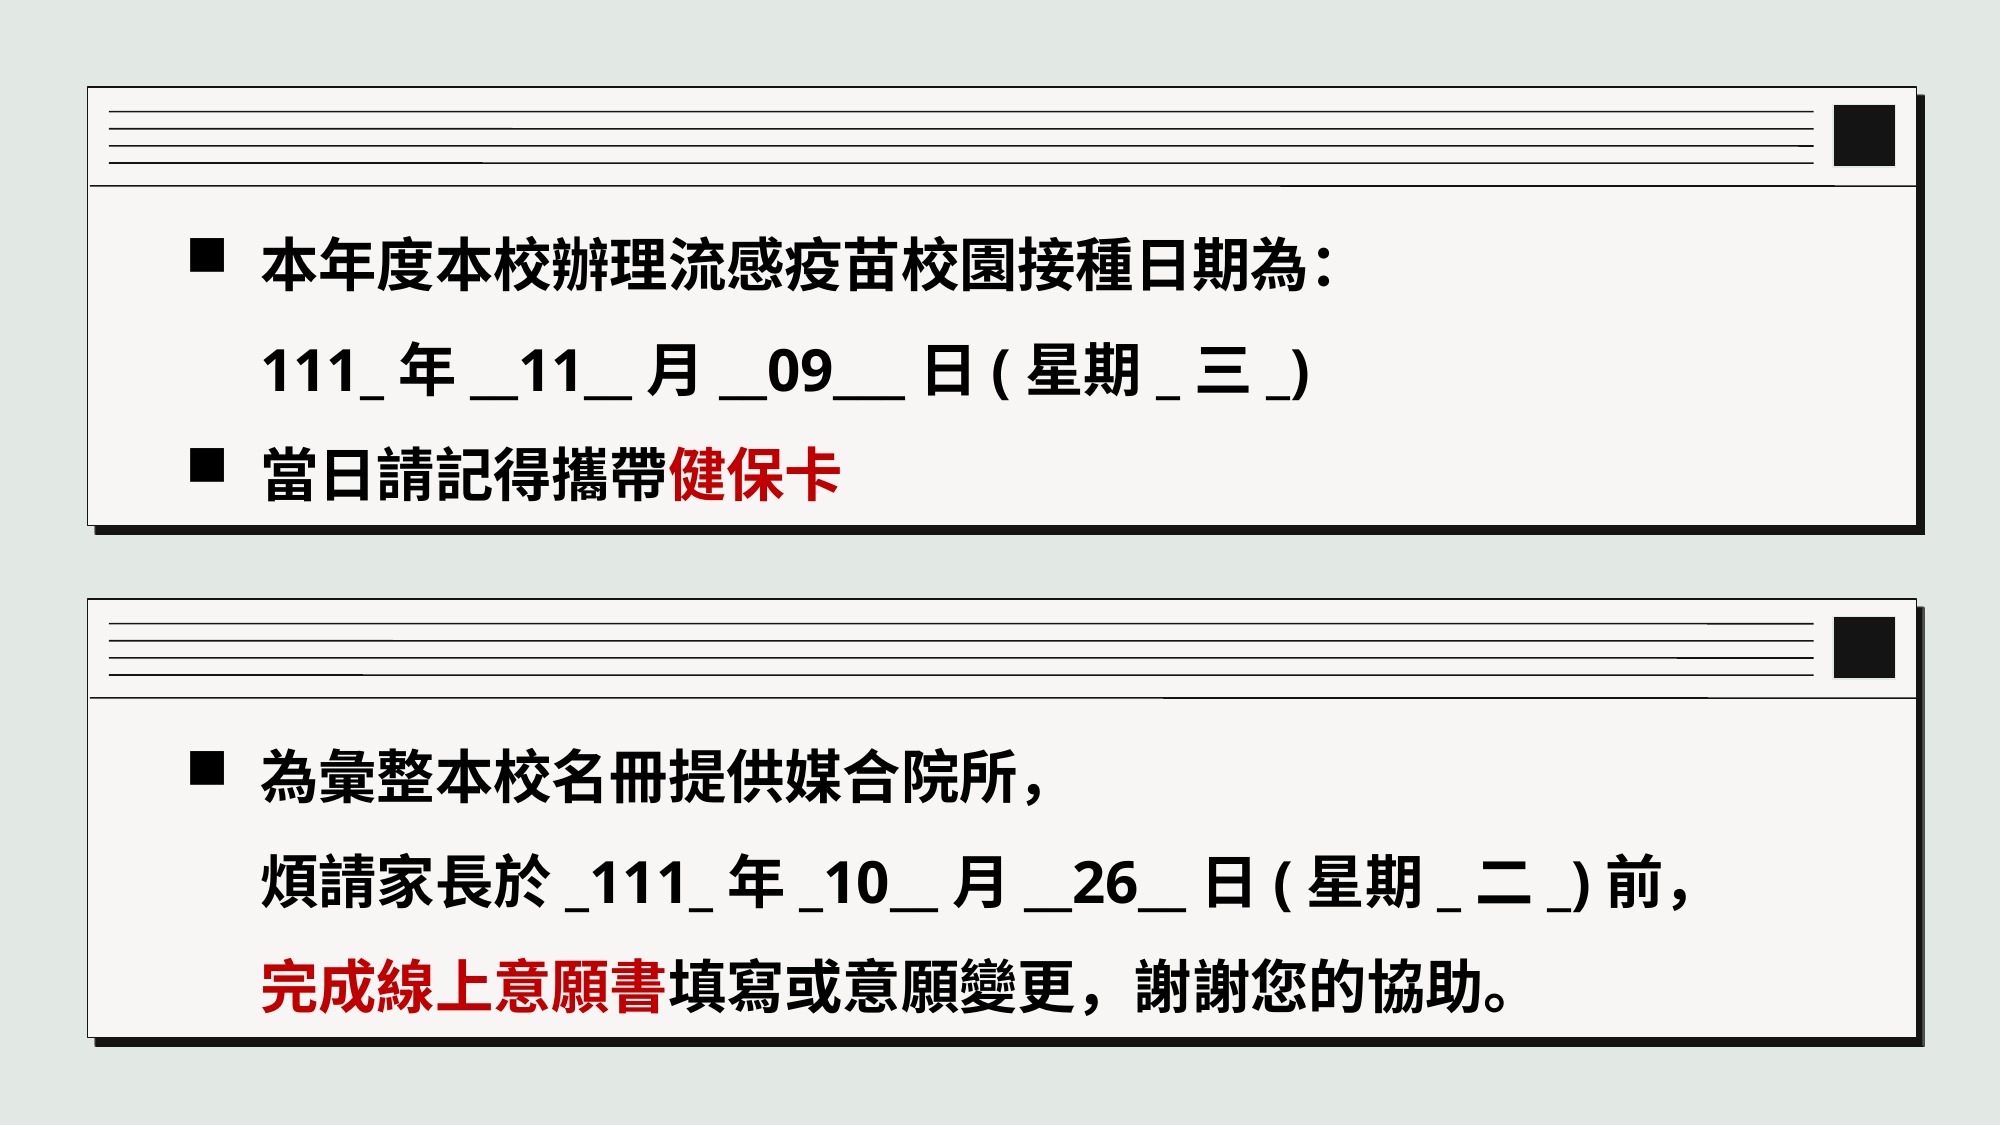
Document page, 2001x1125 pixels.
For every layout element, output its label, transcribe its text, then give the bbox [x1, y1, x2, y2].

text_box 本年度本校辦理流感疫苗校園接種日期為： 111_年__11__月__09___日(星期_三_) 當日請記得攜帶健保卡 [170, 185, 1817, 534]
text_box 為彙整本校名冊提供媒合院所， 煩請家長於_111_年_10__月__26__日(星期_二_)前， 完成線上意願書填寫或意願變更，謝謝您的協助。 [170, 697, 1817, 1046]
